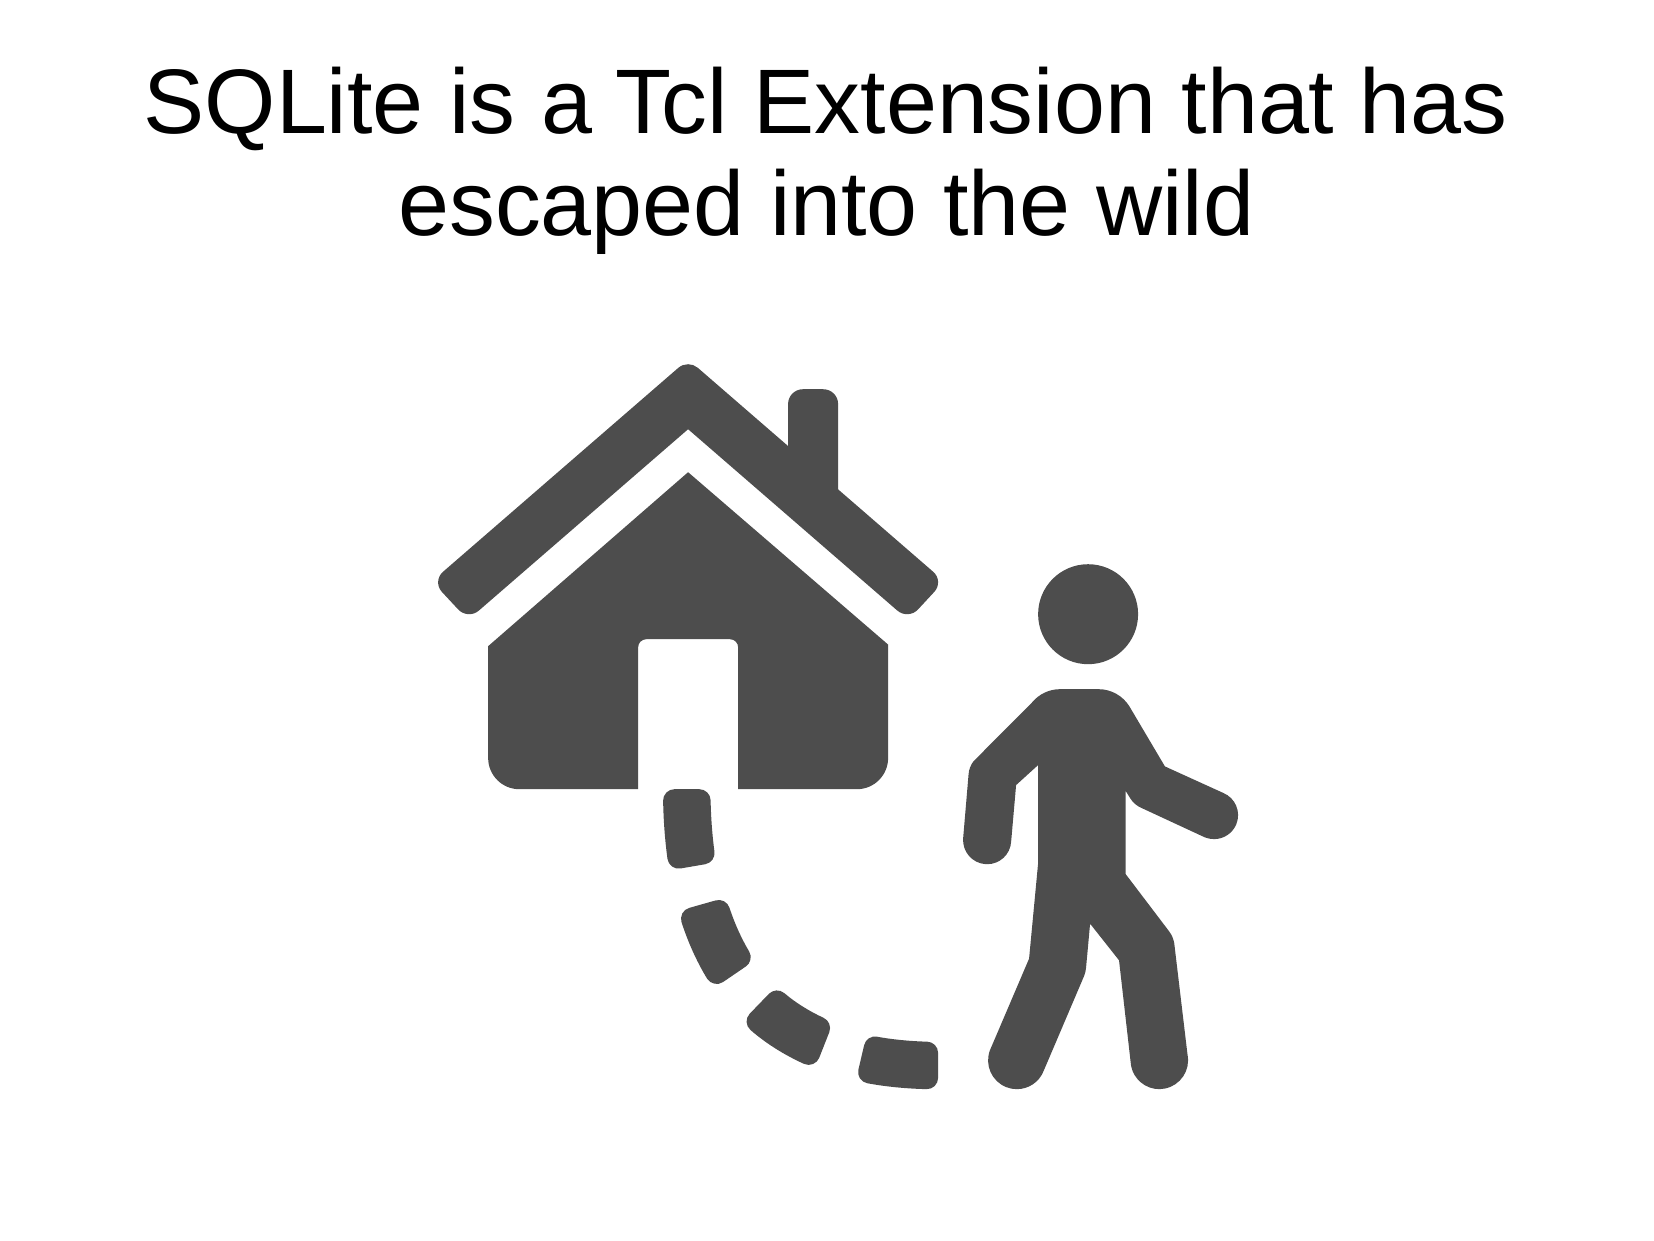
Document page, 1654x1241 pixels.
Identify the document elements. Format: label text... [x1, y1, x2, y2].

picture [438, 339, 1239, 1140]
title SQLite is a Tcl Extension that has escaped into the wild [82, 49, 1571, 257]
